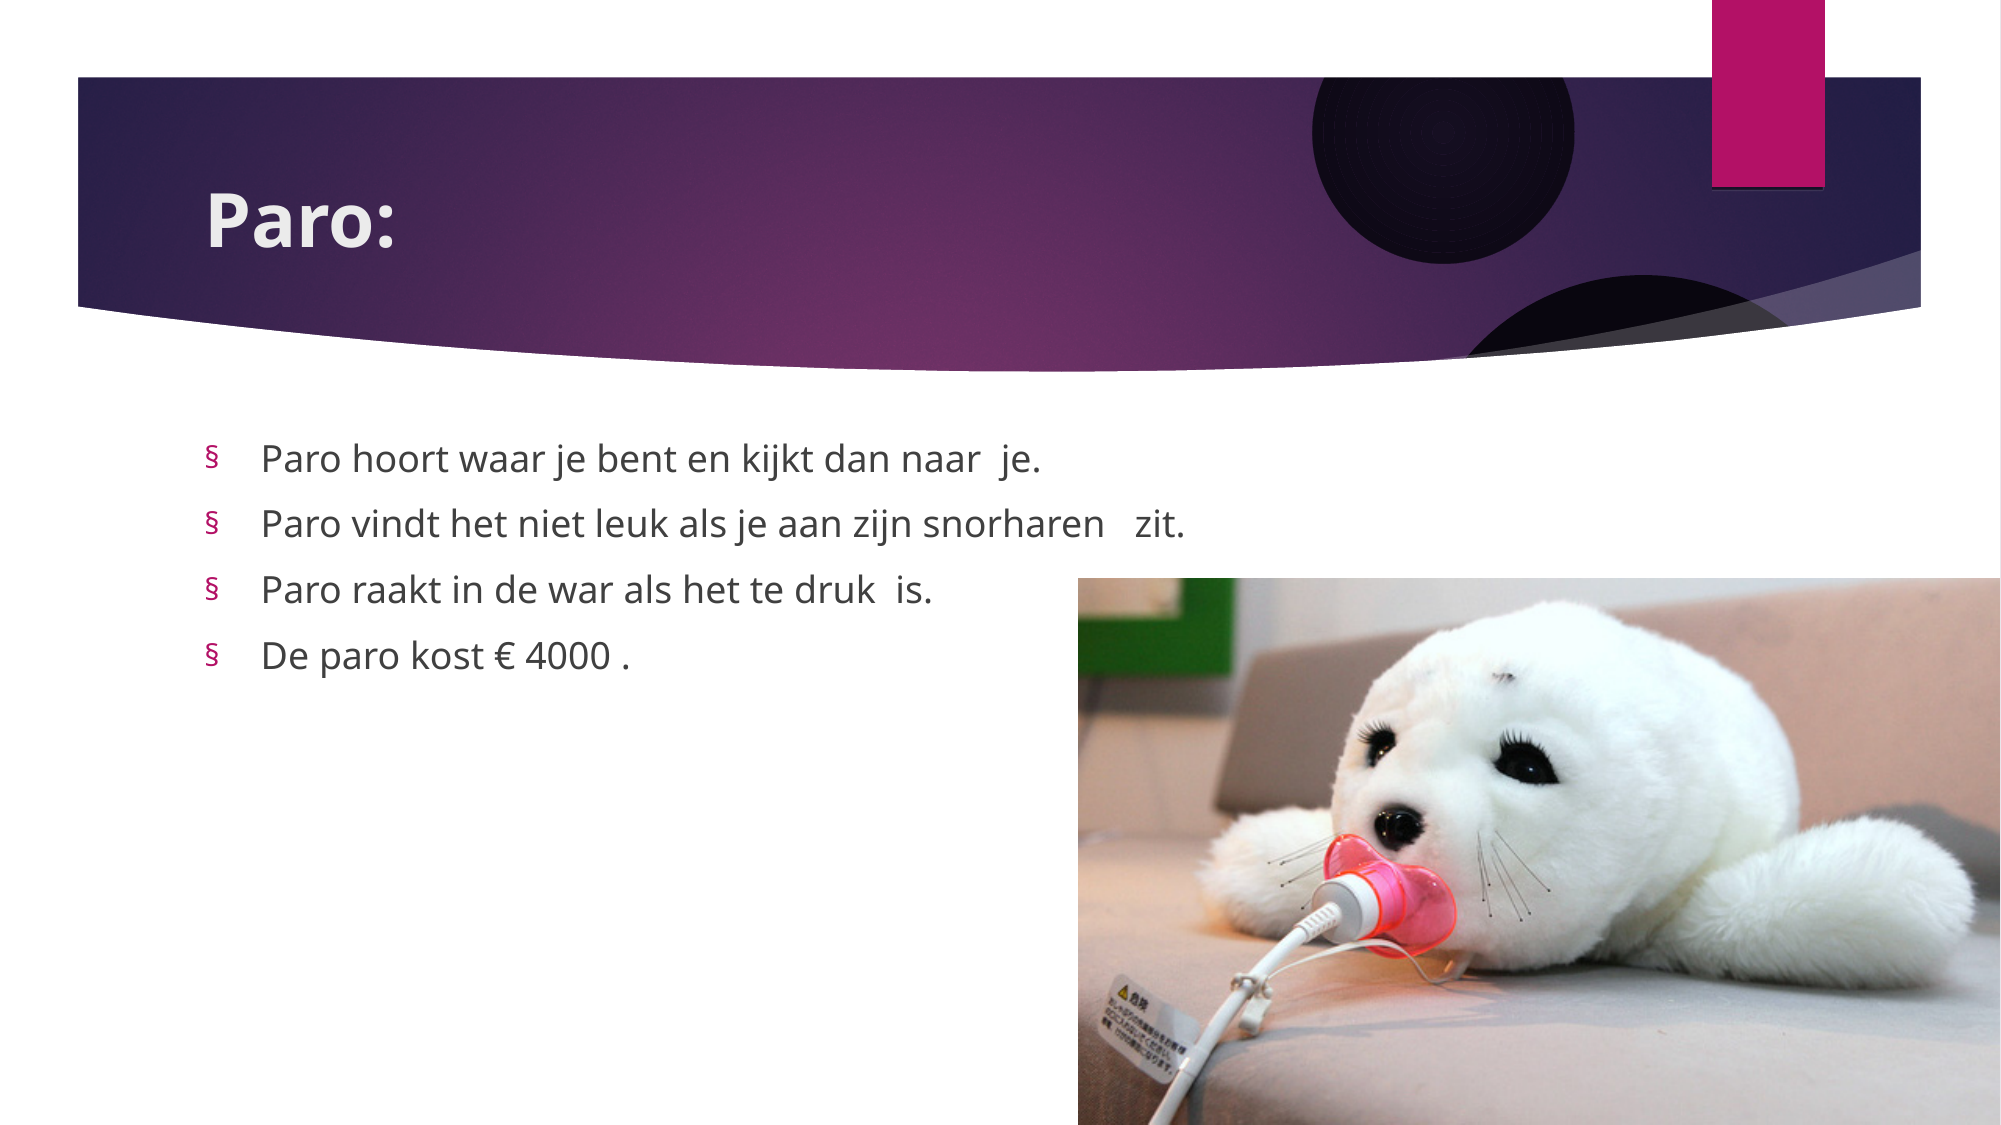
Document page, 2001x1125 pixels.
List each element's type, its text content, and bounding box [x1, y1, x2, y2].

list Paro hoort waar je bent en kijkt dan naar je. Paro vindt het niet leuk als je aan zijn snorharen zit. Paro raakt in de war als het te druk is. De paro kost € 4000 . [189, 427, 1638, 988]
picture [1078, 578, 2000, 1125]
title Paro: [189, 159, 1627, 276]
